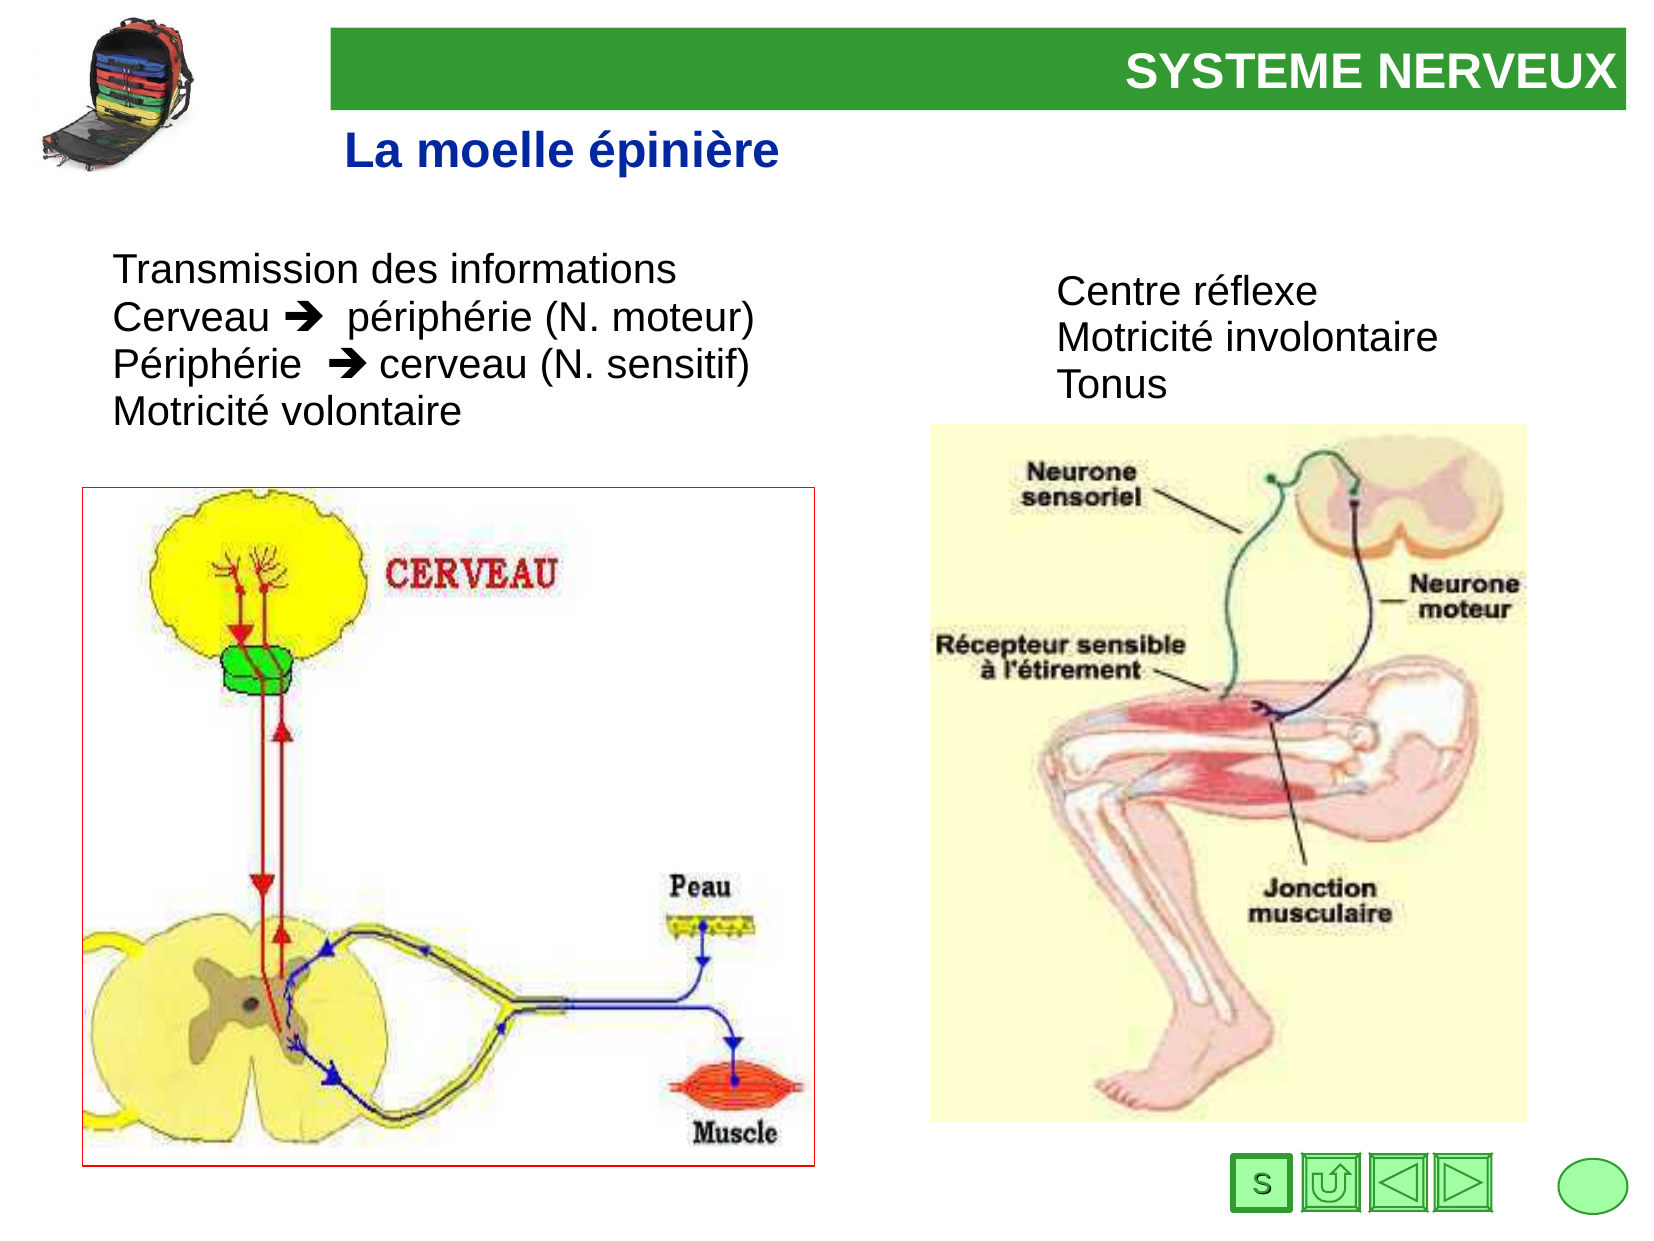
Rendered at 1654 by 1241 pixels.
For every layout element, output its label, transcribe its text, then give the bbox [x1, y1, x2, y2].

picture [29, 5, 201, 183]
picture [930, 424, 1527, 1122]
title SYSTEME NERVEUX [331, 35, 1619, 107]
title La moelle épinière [329, 110, 1625, 194]
text_box Centre réflexe Motricité involontaire Tonus [1041, 260, 1497, 432]
text_box Transmission des informations Cerveau  périphérie (N. moteur) Périphérie  cerveau (N. sensitif) Motricité volontaire [97, 230, 843, 464]
text_box [1558, 1158, 1628, 1214]
picture [83, 488, 814, 1166]
